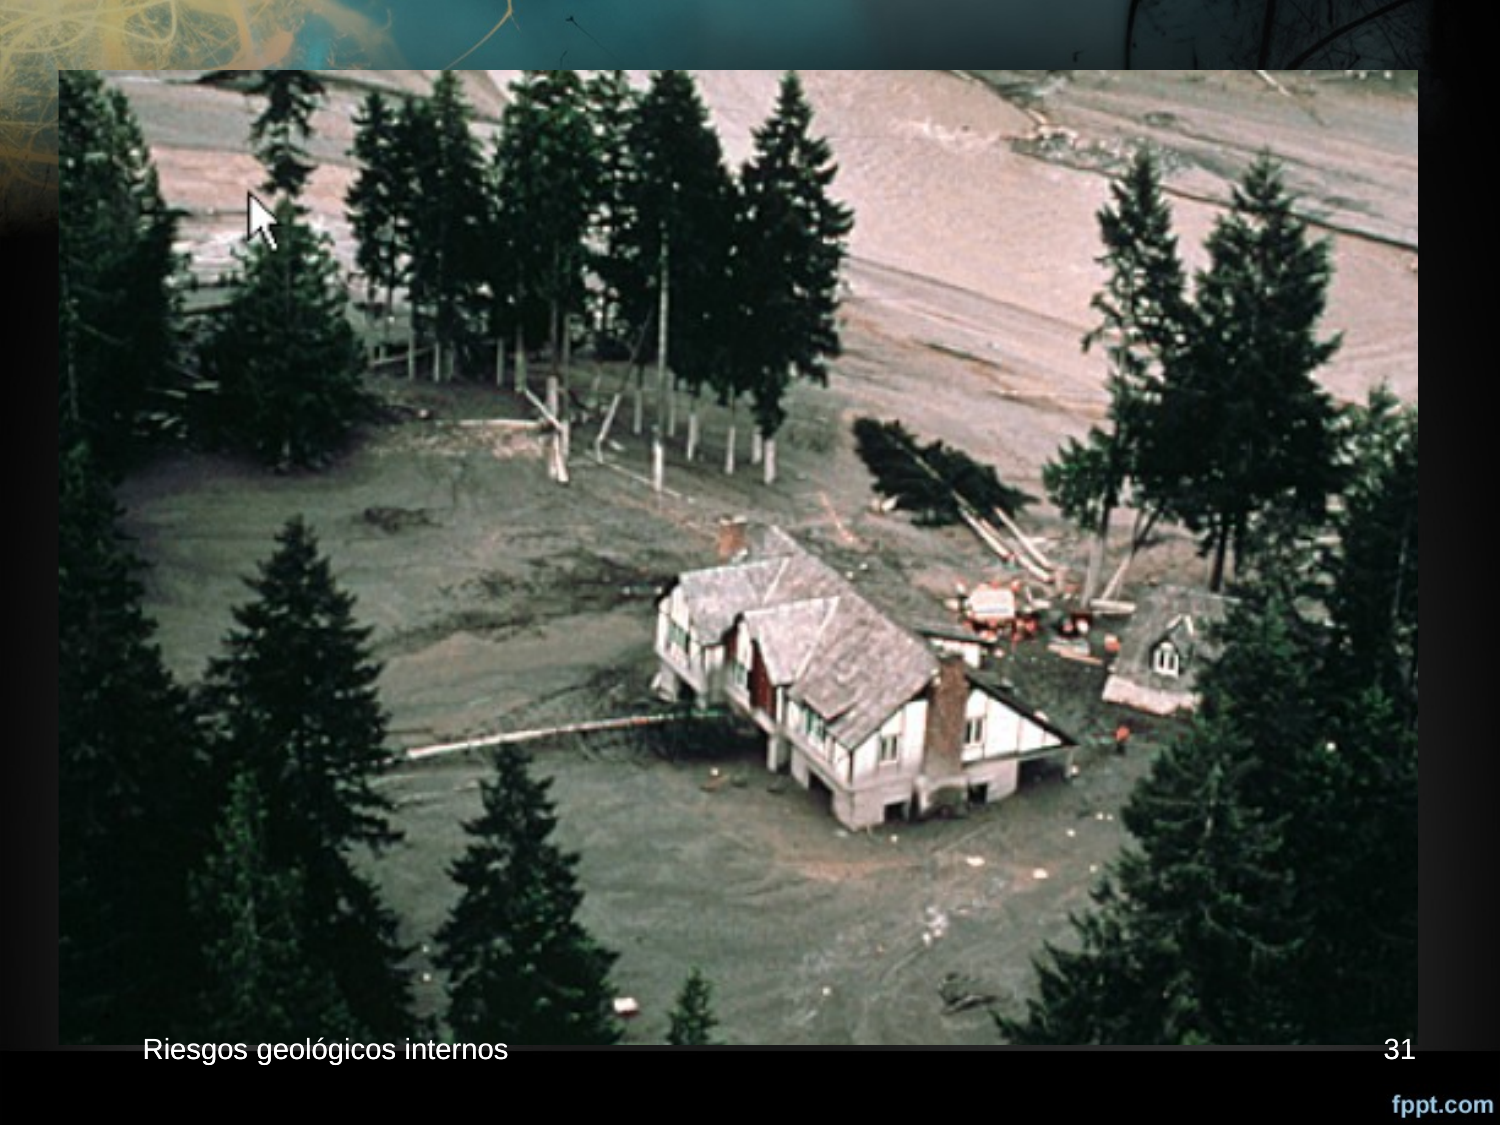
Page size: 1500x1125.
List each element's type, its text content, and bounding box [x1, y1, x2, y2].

picture [0, 0, 1500, 1125]
text_box Riesgos geológicos internos [88, 1023, 564, 1102]
text_box <número> [1080, 1023, 1431, 1102]
